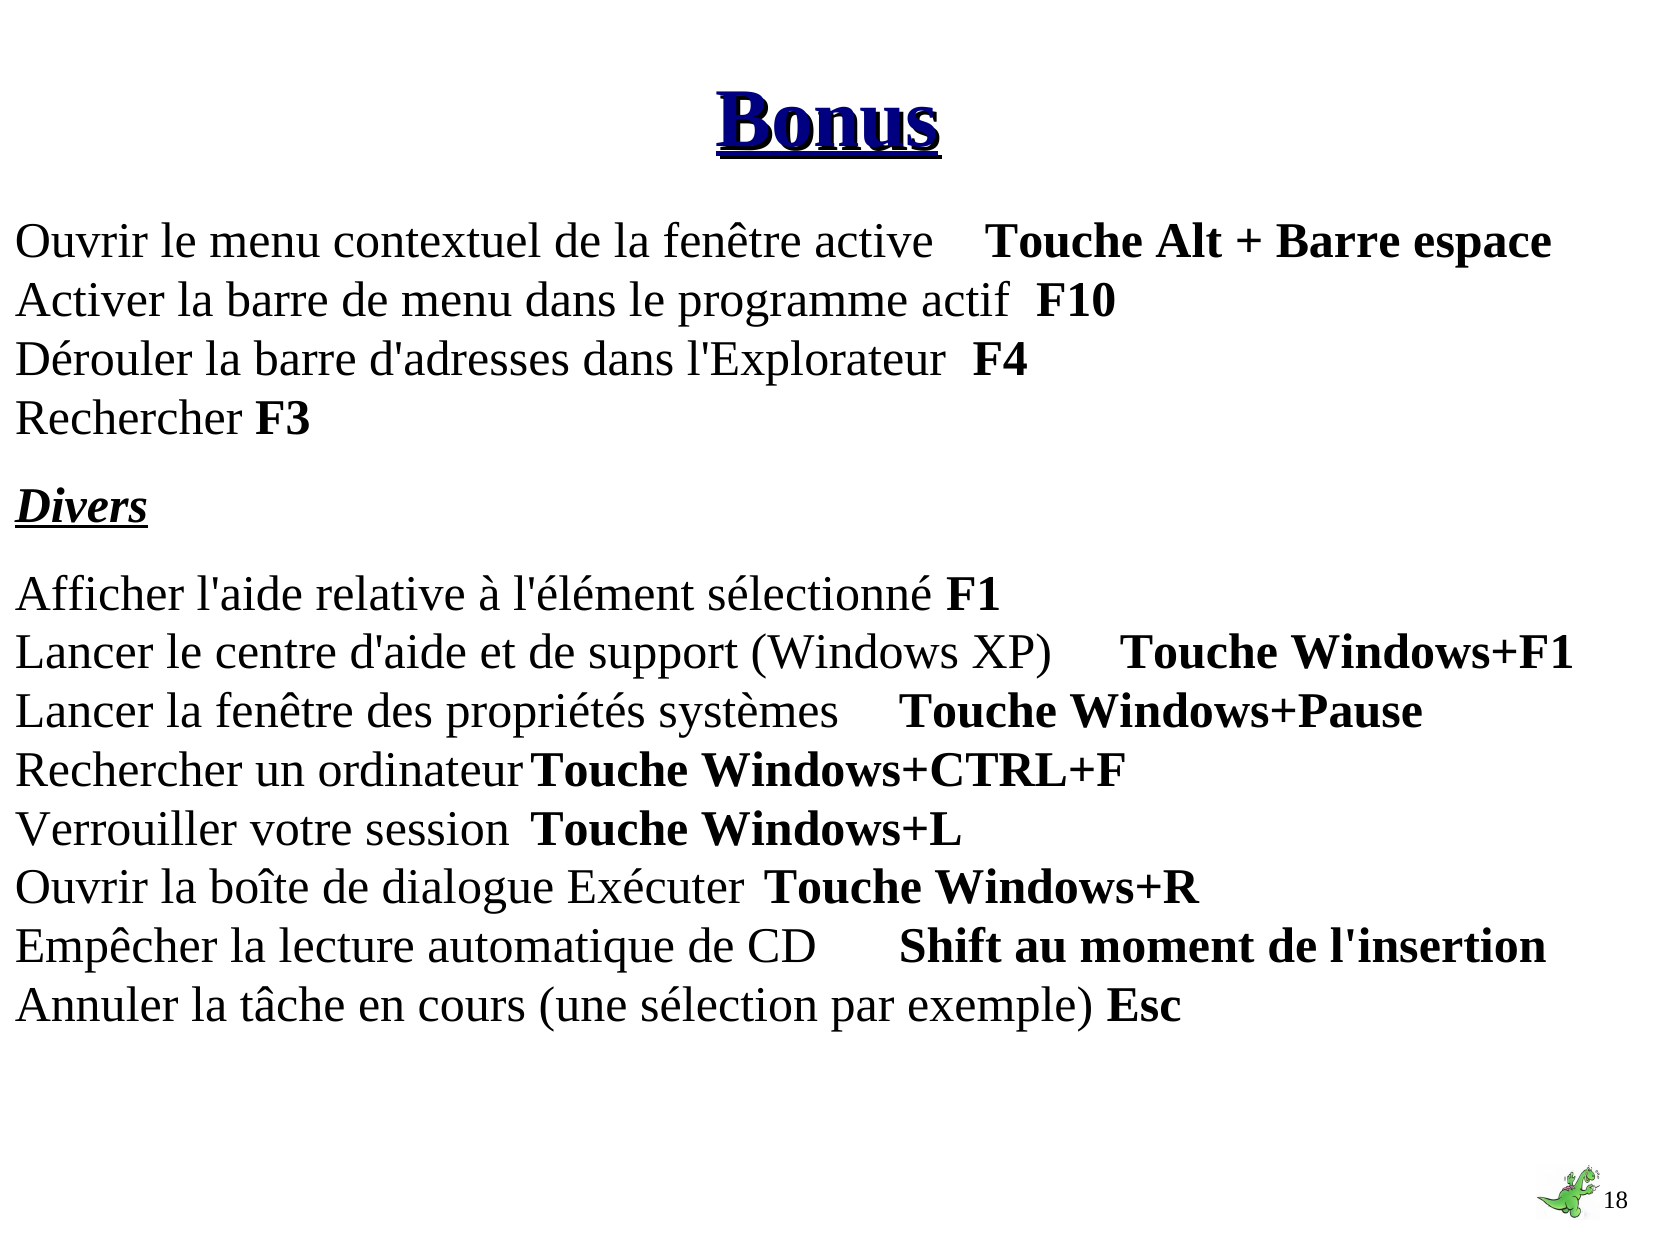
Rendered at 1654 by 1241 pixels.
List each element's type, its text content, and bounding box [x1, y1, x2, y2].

picture [1536, 1163, 1600, 1220]
text_box Bonus Ouvrir le menu contextuel de la fenêtre active Touche Alt + Barre espace Activer la barre de menu dans le programme actif F10 Dérouler la barre d'adresses dans l'Explorateur F4 Rechercher F3 Divers Afficher l'aide relative à l'élément sélectionné F1 Lancer le centre d'aide et de support (Windows XP) Touche Windows+F1 Lancer la fenêtre des propriétés systèmes Touche Windows+Pause Rechercher un ordinateur Touche Windows+CTRL+F Verrouiller votre session Touche Windows+L Ouvrir la boîte de dialogue Exécuter Touche Windows+R Empêcher la lecture automatique de CD Shift au moment de l'insertion Annuler la tâche en cours (une sélection par exemple) Esc [0, 0, 1654, 1241]
text_box 18 [1603, 1186, 1632, 1214]
